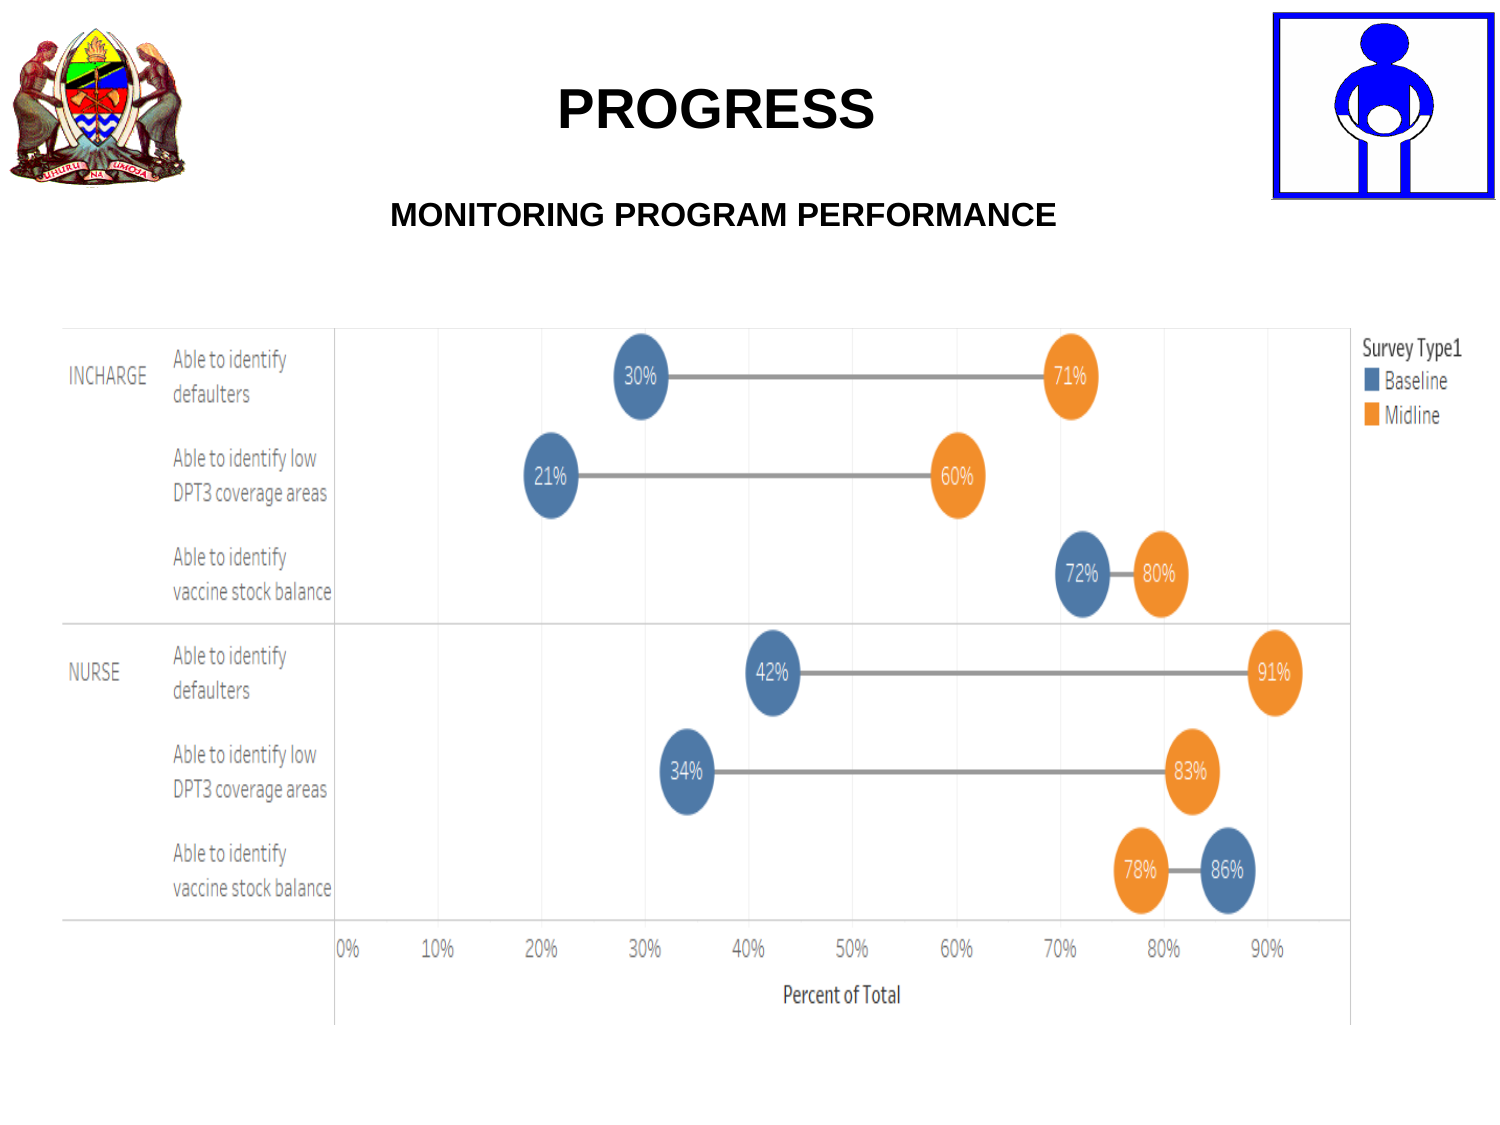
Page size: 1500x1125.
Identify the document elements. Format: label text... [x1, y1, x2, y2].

picture [6, 24, 188, 188]
text_box MONITORING PROGRAM PERFORMANCE [186, 164, 1262, 263]
picture [1271, 12, 1496, 200]
title PROGRESS [188, 50, 1263, 163]
picture [62, 328, 1475, 1025]
